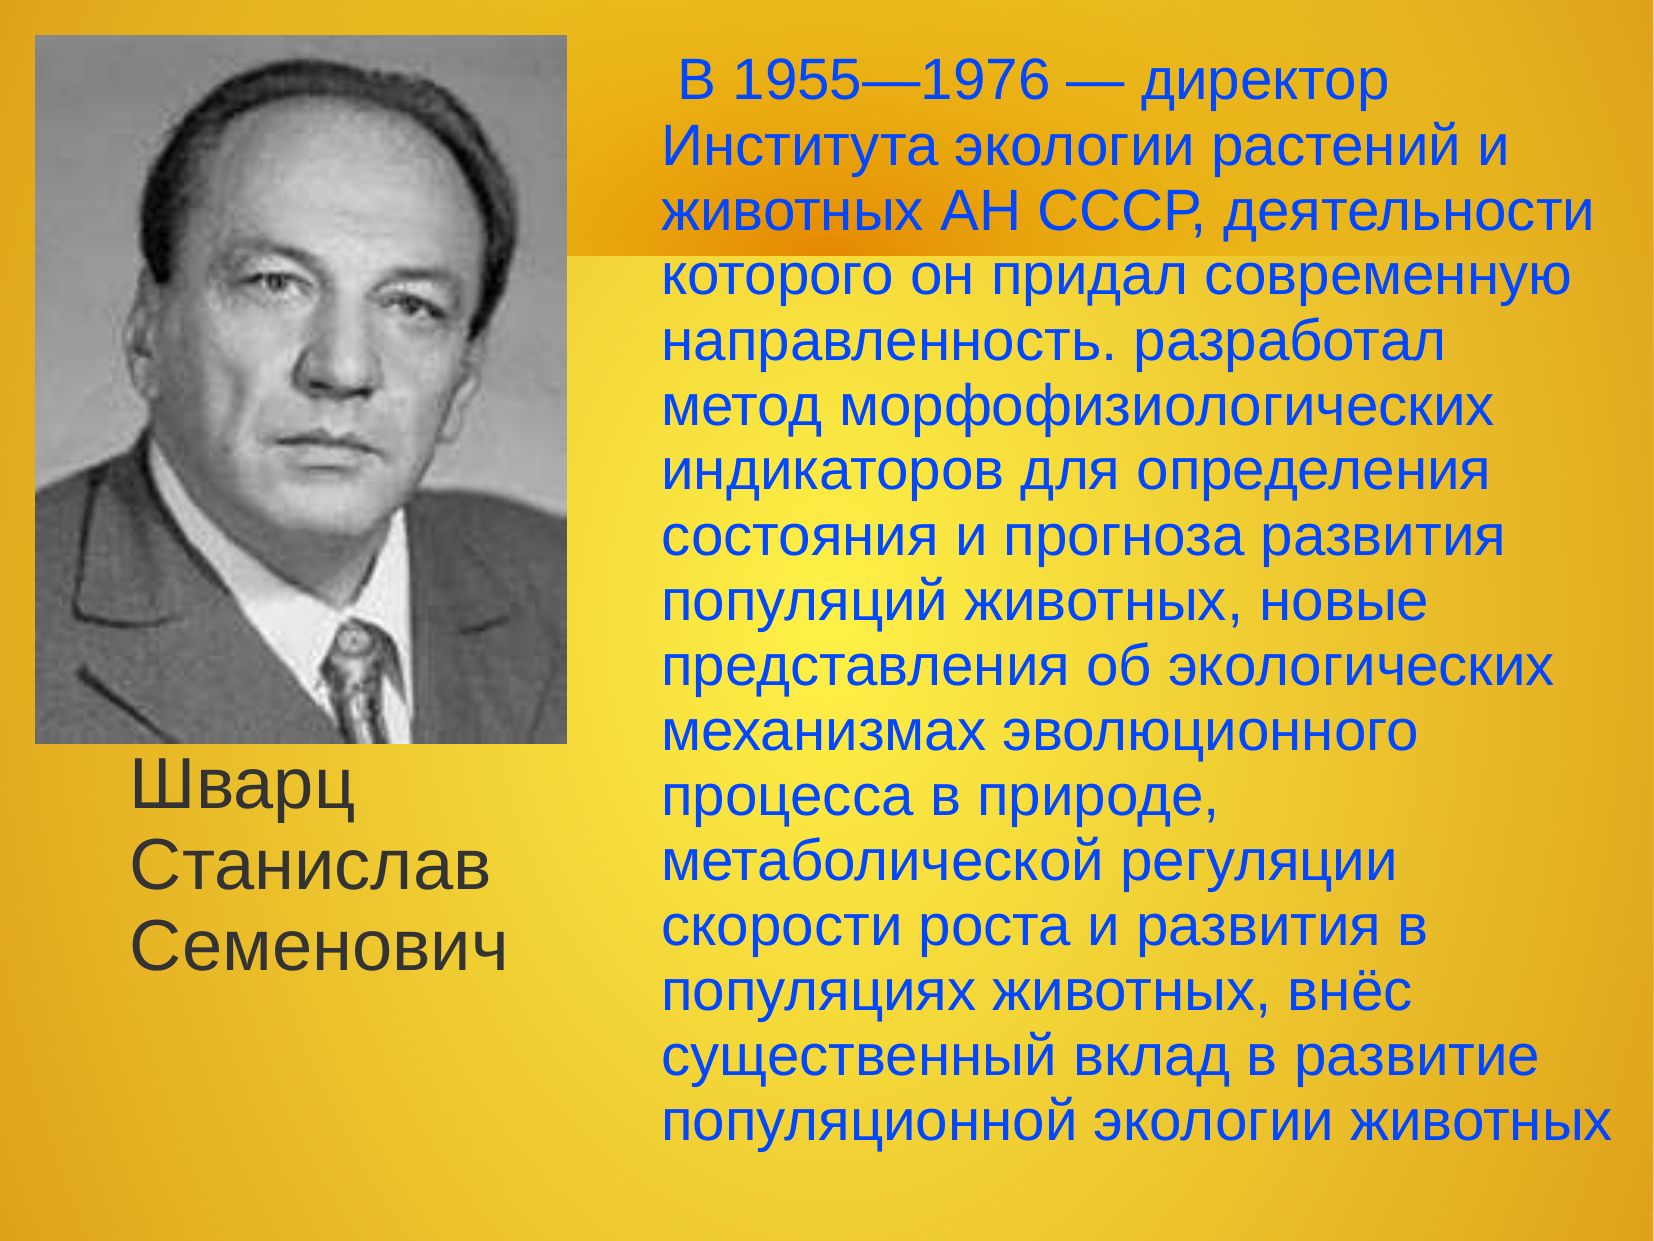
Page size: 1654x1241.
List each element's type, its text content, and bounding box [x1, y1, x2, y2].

list В 1955—1976 — директор Института экологии растений и животных АН СССР, деятельности которого он придал современную направленность. разработал метод морфофизиологических индикаторов для определения состояния и прогноза развития популяций животных, новые представления об экологических механизмах эволюционного процесса в природе, метаболической регуляции скорости роста и развития в популяциях животных, внёс существенный вклад в развитие популяционной экологии животных [590, 47, 1619, 1229]
picture [35, 35, 567, 744]
list Шварц Станислав Семенович [59, 743, 590, 1087]
